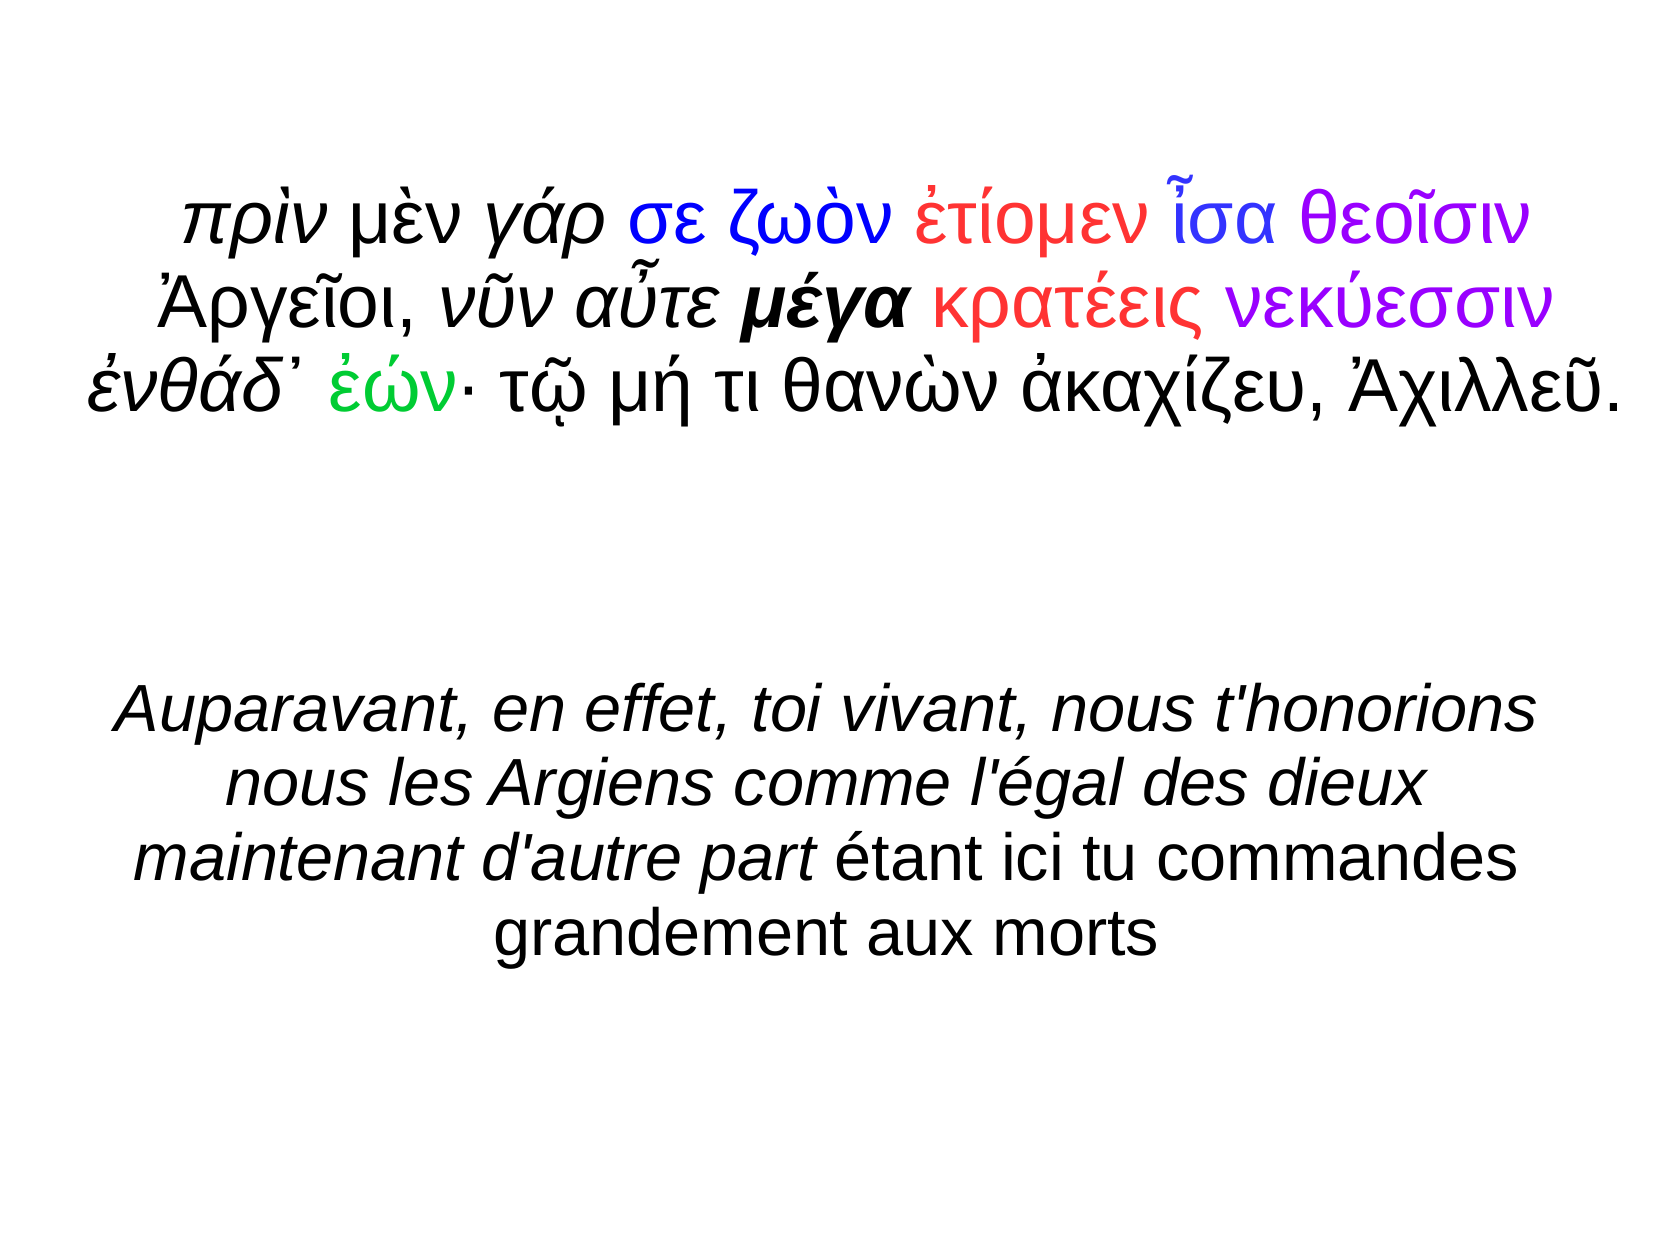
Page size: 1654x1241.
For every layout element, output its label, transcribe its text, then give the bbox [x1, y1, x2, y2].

title πρὶν μὲν γάρ σε ζωὸν ἐτίομεν ἶσα θεοῖσιν Ἀργεῖοι, νῦν αὖτε μέγα κρατέεις νεκύεσσιν ἐνθάδ᾽ ἐών· τῷ μή τι θανὼν ἀκαχίζευ, Ἀχιλλεῦ. [47, 70, 1630, 532]
subtitle Auparavant, en effet, toi vivant, nous t'honorions nous les Argiens comme l'égal des dieux maintenant d'autre part étant ici tu commandes grandement aux morts [82, 531, 1571, 1109]
